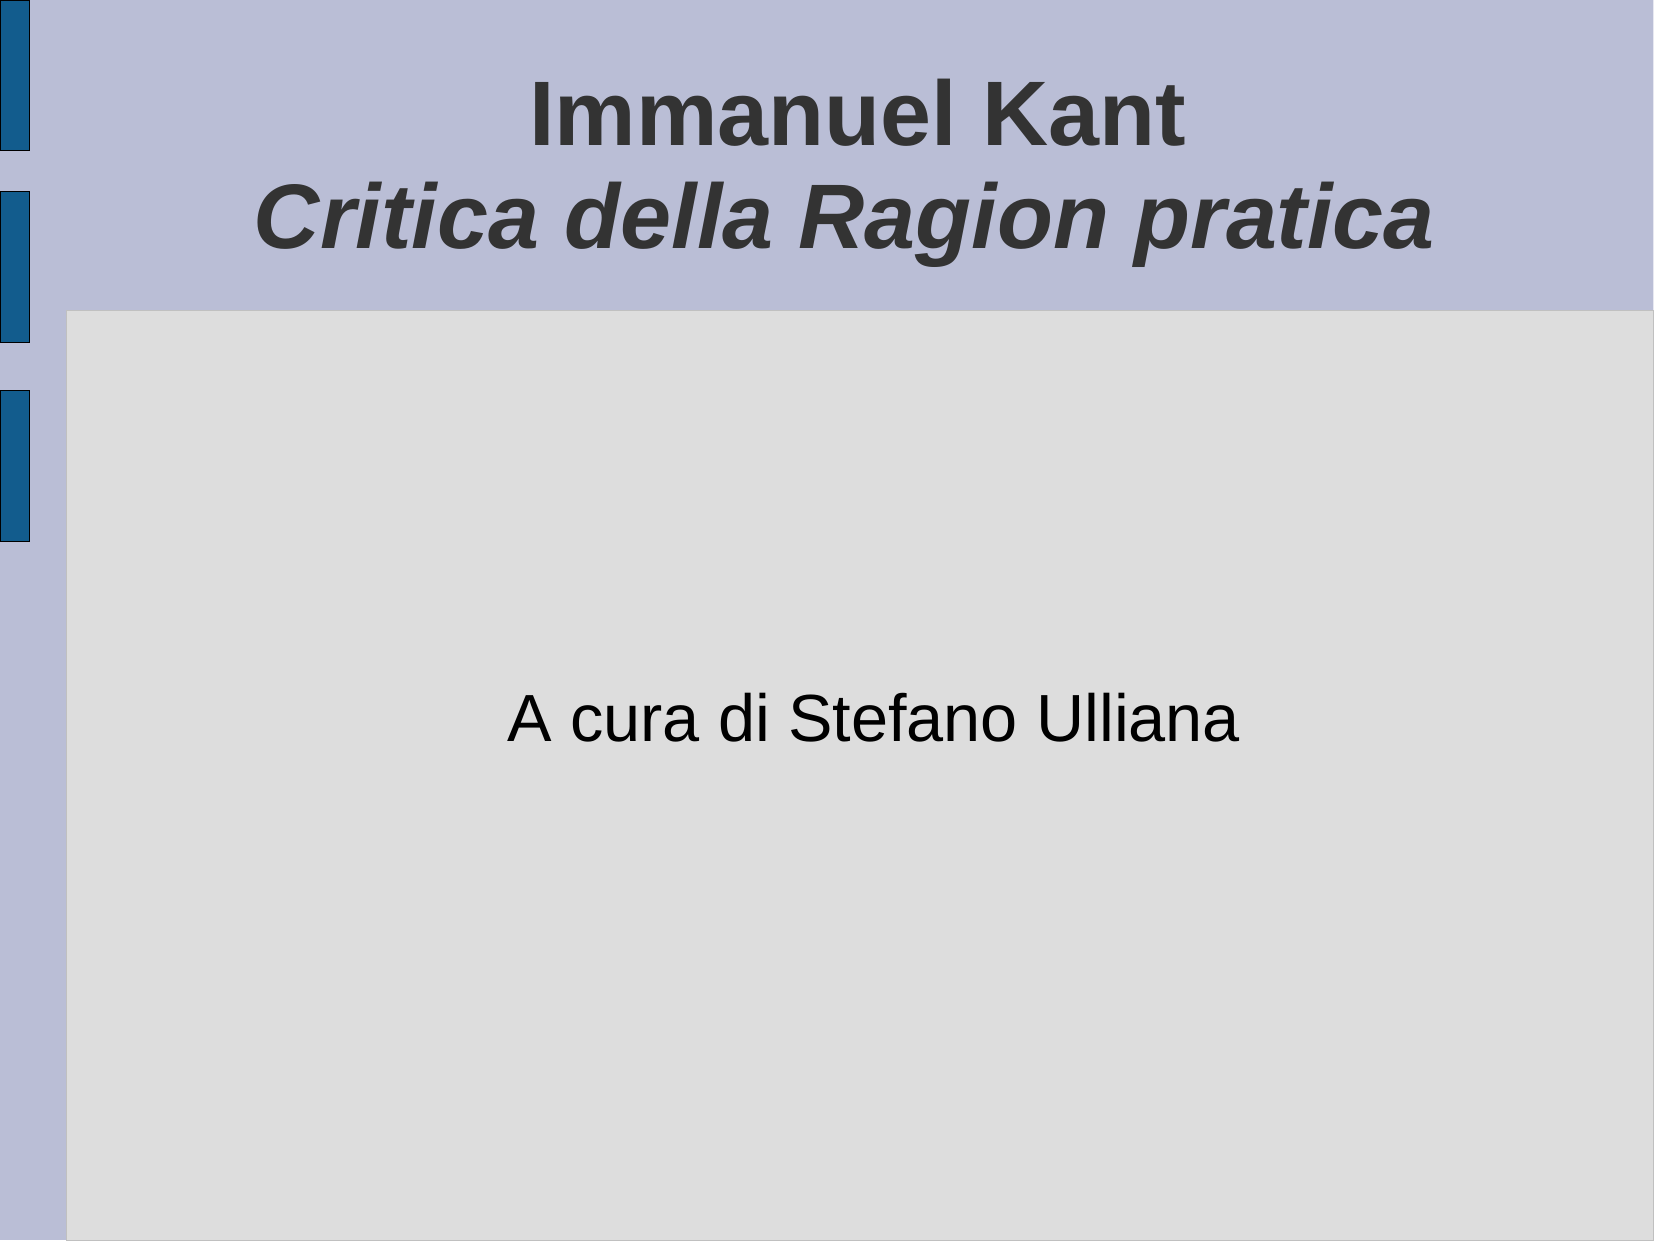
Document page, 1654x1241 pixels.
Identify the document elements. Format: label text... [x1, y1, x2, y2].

subtitle A cura di Stefano Ulliana [178, 364, 1570, 1147]
title Immanuel Kant Critica della Ragion pratica [121, 61, 1595, 269]
